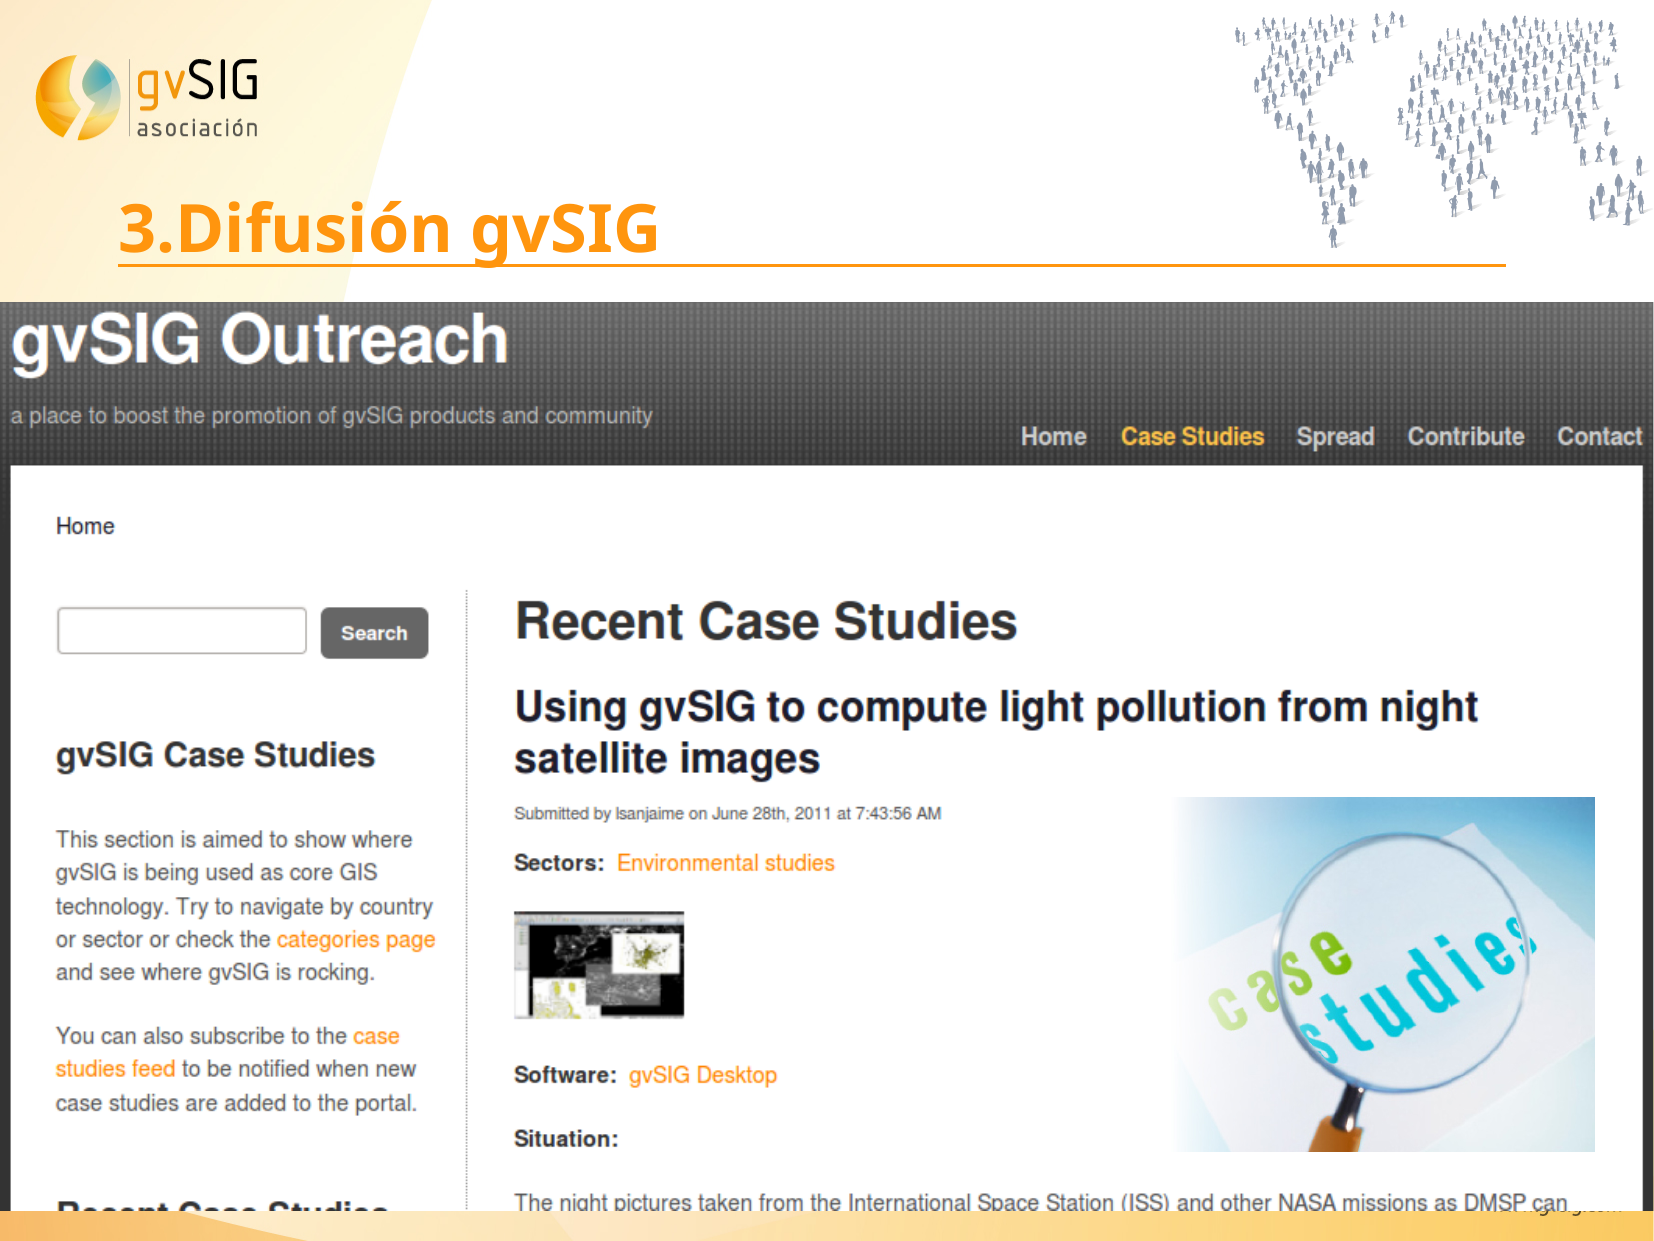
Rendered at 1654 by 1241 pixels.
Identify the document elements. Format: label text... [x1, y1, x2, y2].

picture [0, 0, 1654, 1241]
title 3.Difusión gvSIG [118, 177, 1607, 276]
